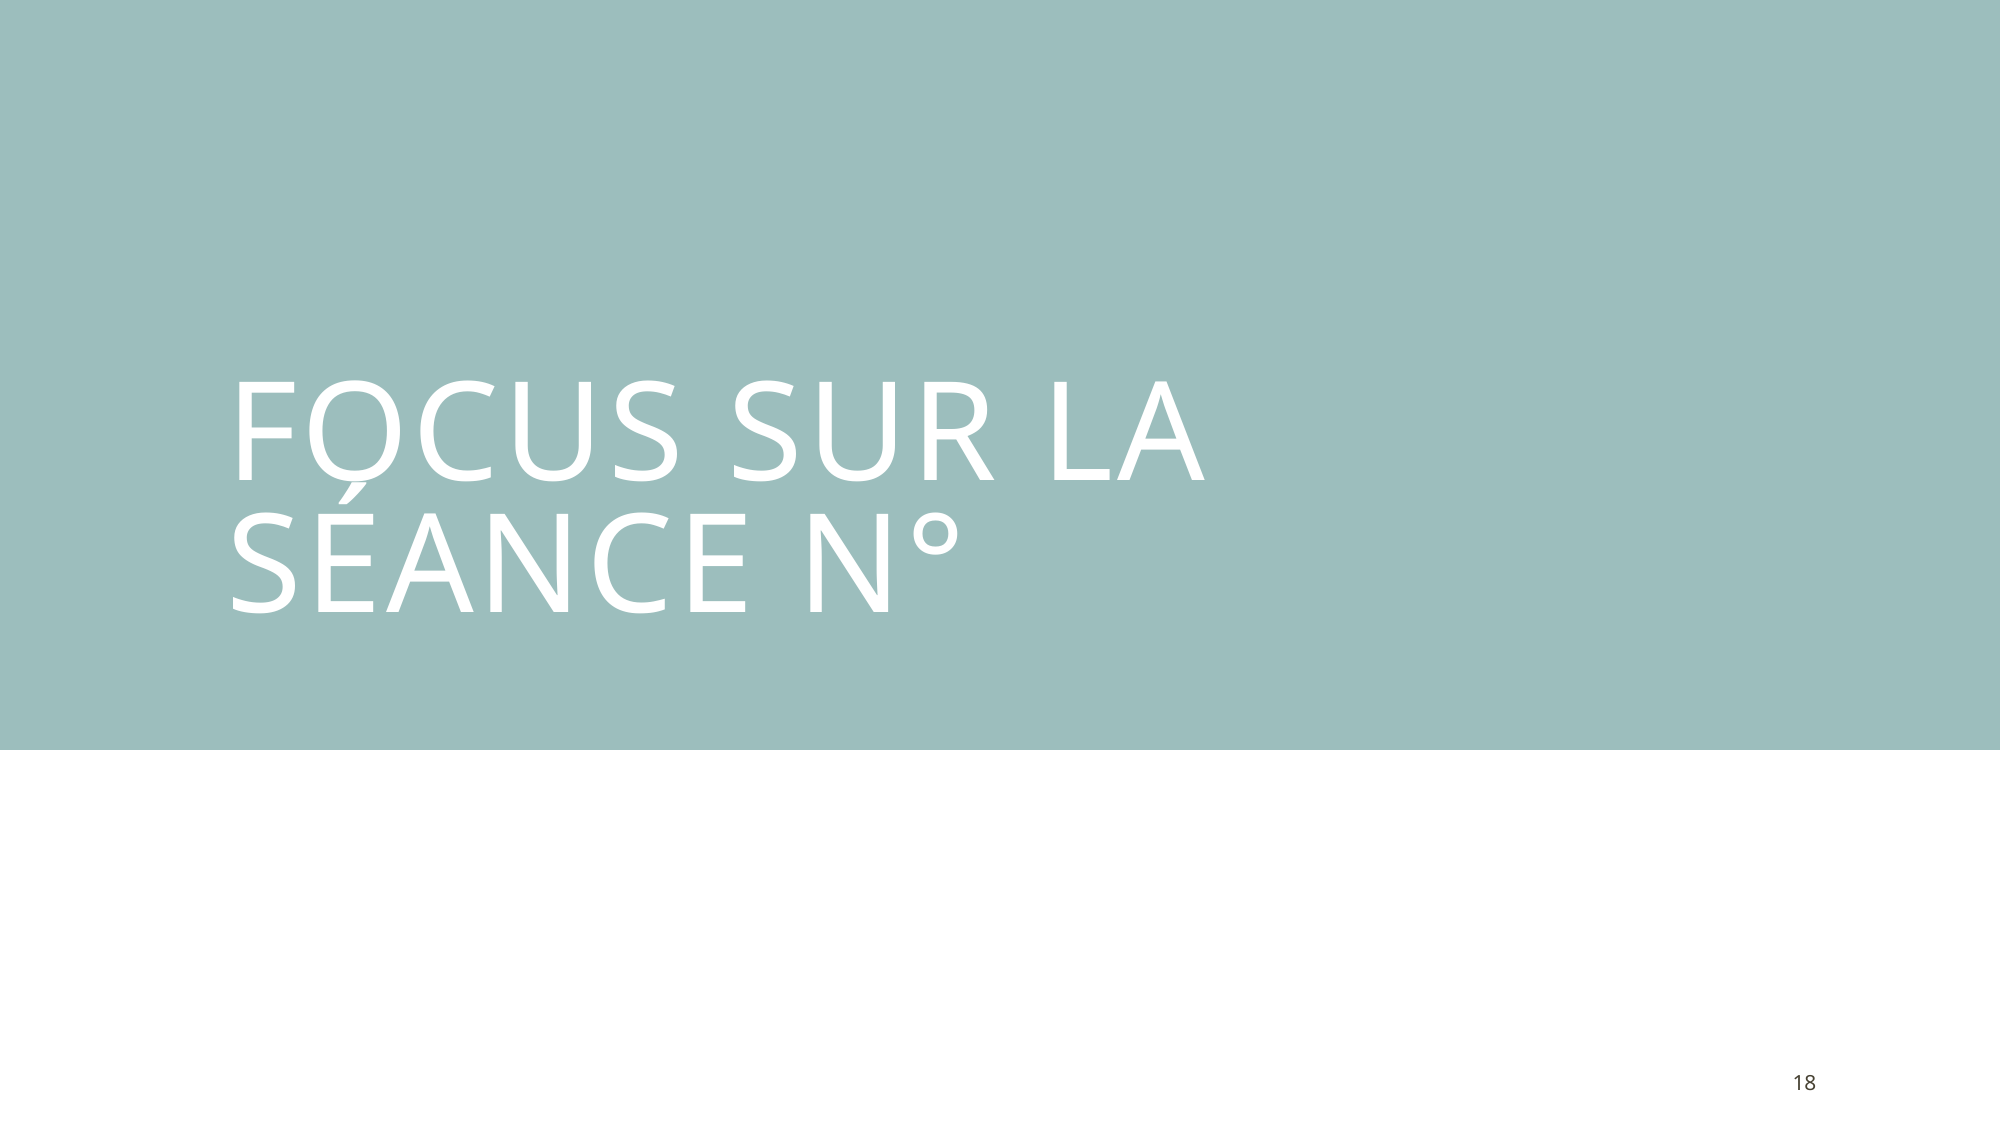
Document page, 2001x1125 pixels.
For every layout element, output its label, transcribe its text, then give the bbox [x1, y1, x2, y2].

text_box 18 [1777, 1061, 1938, 1107]
text_box [0, 0, 2000, 1125]
title Focus sur la SÉANCE n° [211, 160, 1789, 647]
